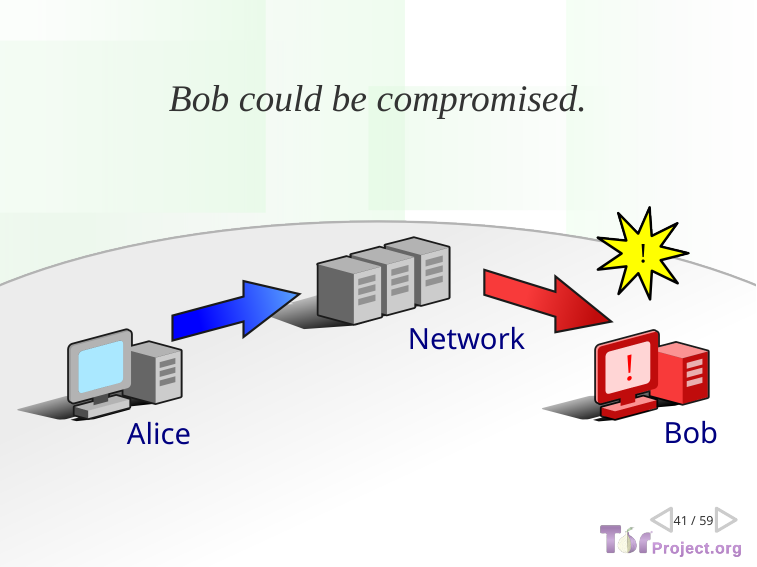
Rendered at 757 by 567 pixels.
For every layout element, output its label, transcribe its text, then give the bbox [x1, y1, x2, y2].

text_box [716, 508, 737, 532]
text_box <number> / 59 [618, 504, 756, 555]
text_box Alice [102, 405, 216, 459]
text_box [651, 508, 672, 532]
picture [0, 0, 757, 567]
text_box Bob could be compromised. [0, 70, 756, 127]
text_box Network [382, 310, 551, 364]
text_box Bob [634, 404, 748, 458]
